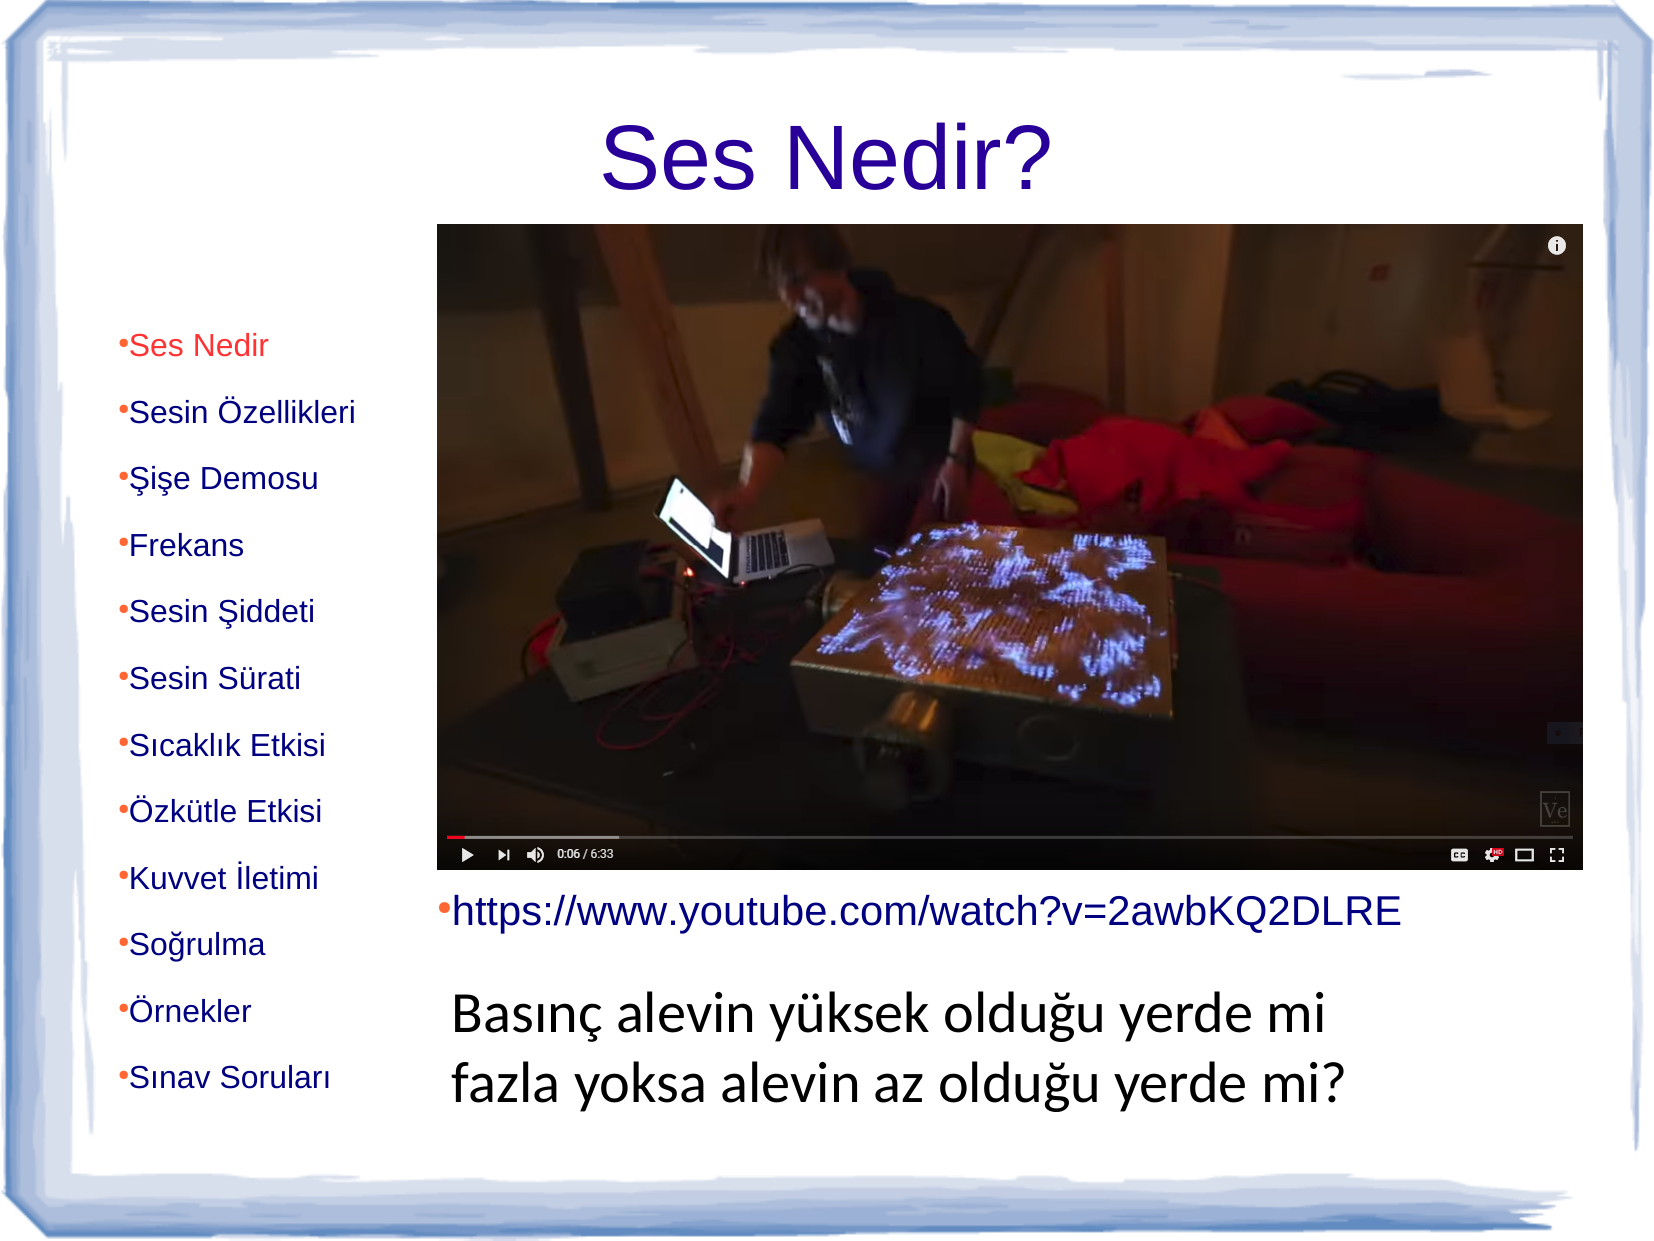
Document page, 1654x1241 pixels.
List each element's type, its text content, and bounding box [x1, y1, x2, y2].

text_box Basınç alevin yüksek olduğu yerde mi fazla yoksa alevin az olduğu yerde mi? [437, 967, 1430, 1122]
list Ses Nedir Sesin Özellikleri Şişe Demosu Frekans Sesin Şiddeti Sesin Sürati Sıcaklık Etkisi Özkütle Etkisi Kuvvet İletimi Soğrulma Örnekler Sınav Soruları [118, 324, 438, 1097]
picture [437, 222, 1583, 870]
list https://www.youtube.com/watch?v=2awbKQ2DLRE [437, 883, 1548, 953]
title Ses Nedir? [82, 49, 1571, 257]
